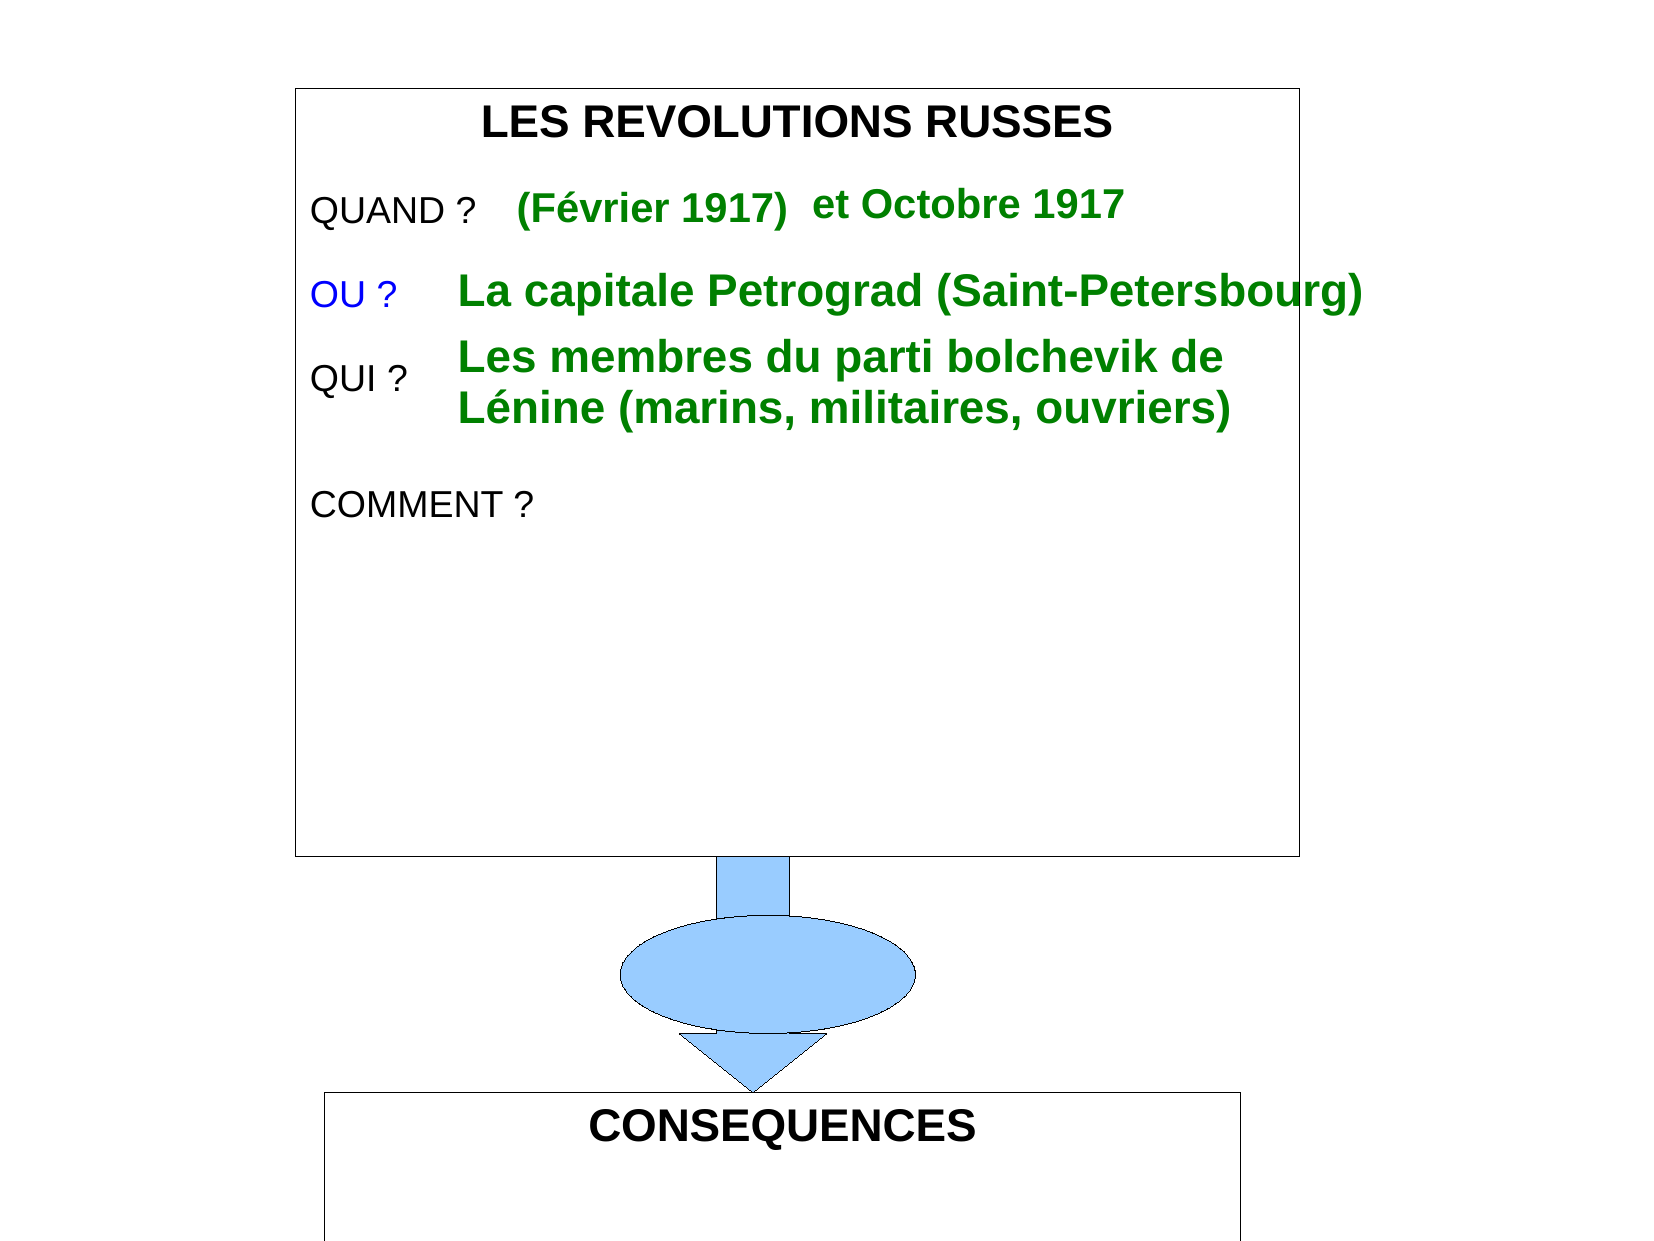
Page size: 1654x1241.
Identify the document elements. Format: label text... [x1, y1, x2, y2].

text_box Les membres du parti bolchevik de Lénine (marins, militaires, ouvriers) [442, 325, 1270, 443]
text_box CONSEQUENCES [324, 1092, 1241, 1241]
text_box (Février 1917) [501, 177, 1004, 240]
text_box LES REVOLUTIONS RUSSES QUAND ? OU ? QUI ? COMMENT ? [295, 88, 1300, 857]
text_box et Octobre 1917 [797, 173, 1300, 237]
text_box [620, 856, 916, 1093]
text_box La capitale Petrograd (Saint-Petersbourg) [442, 257, 1388, 325]
